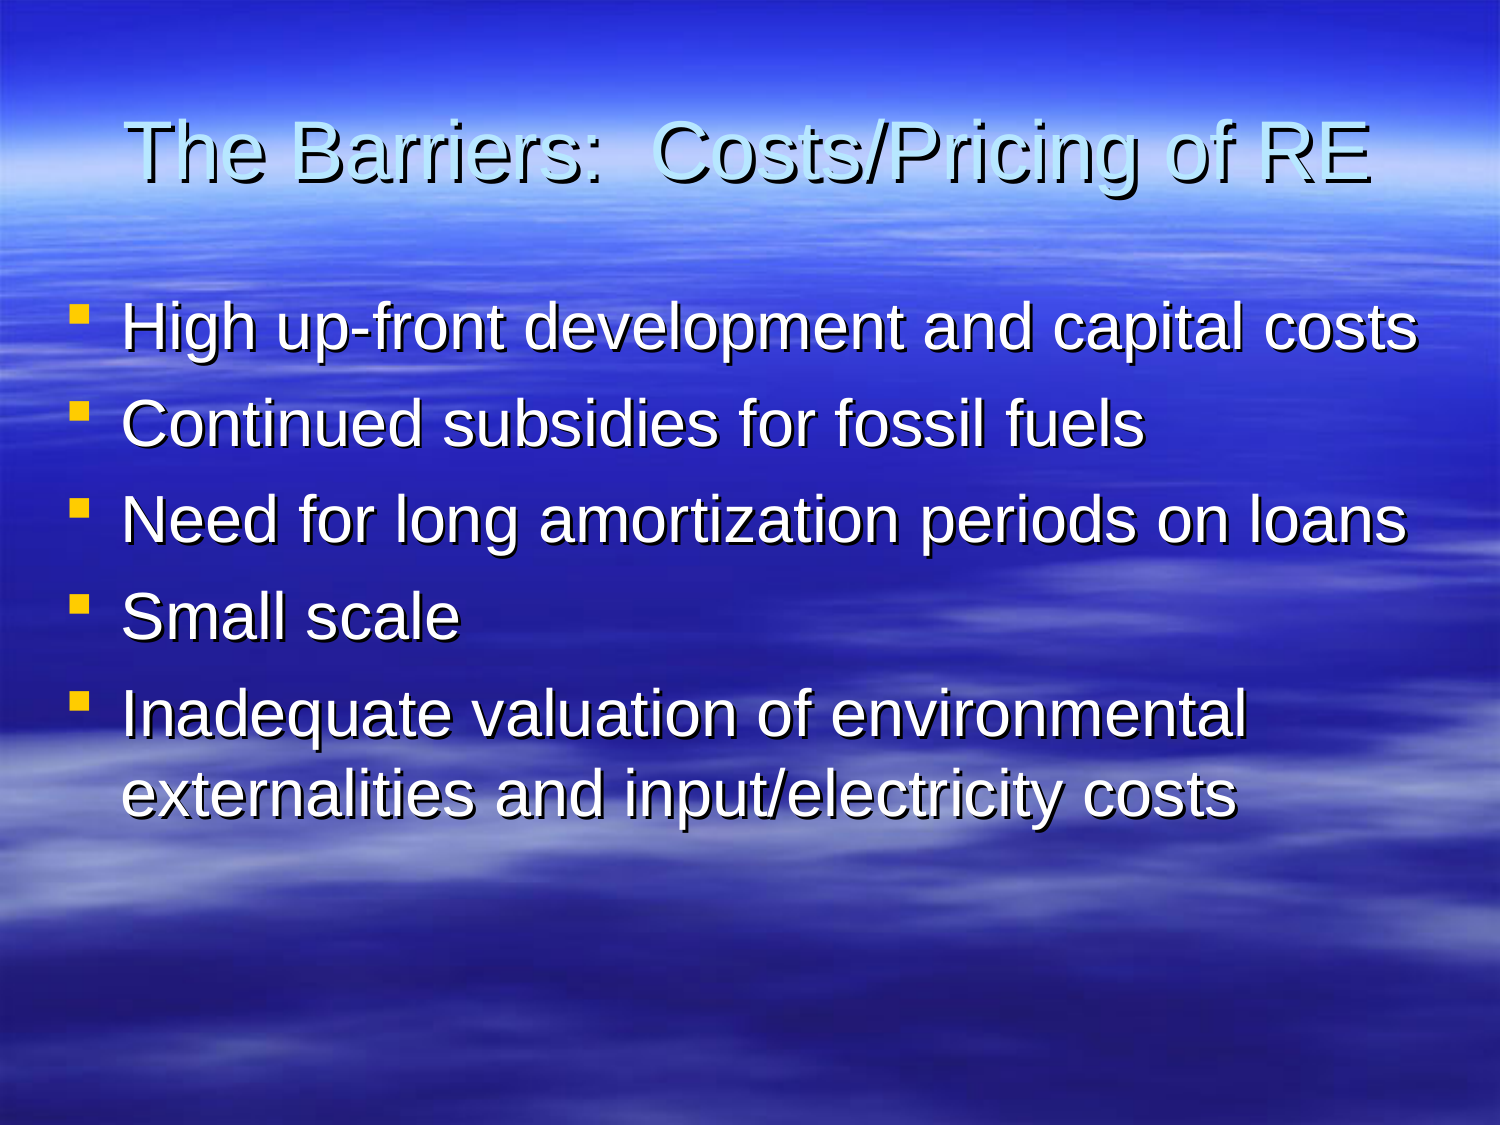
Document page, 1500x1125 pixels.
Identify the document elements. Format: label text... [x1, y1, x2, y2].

picture [0, 0, 1500, 1125]
title The Barriers: Costs/Pricing of RE [49, 37, 1446, 255]
list High up-front development and capital costs Continued subsidies for fossil fuels Need for long amortization periods on loans Small scale Inadequate valuation of environmental externalities and input/electricity costs [49, 274, 1451, 1001]
